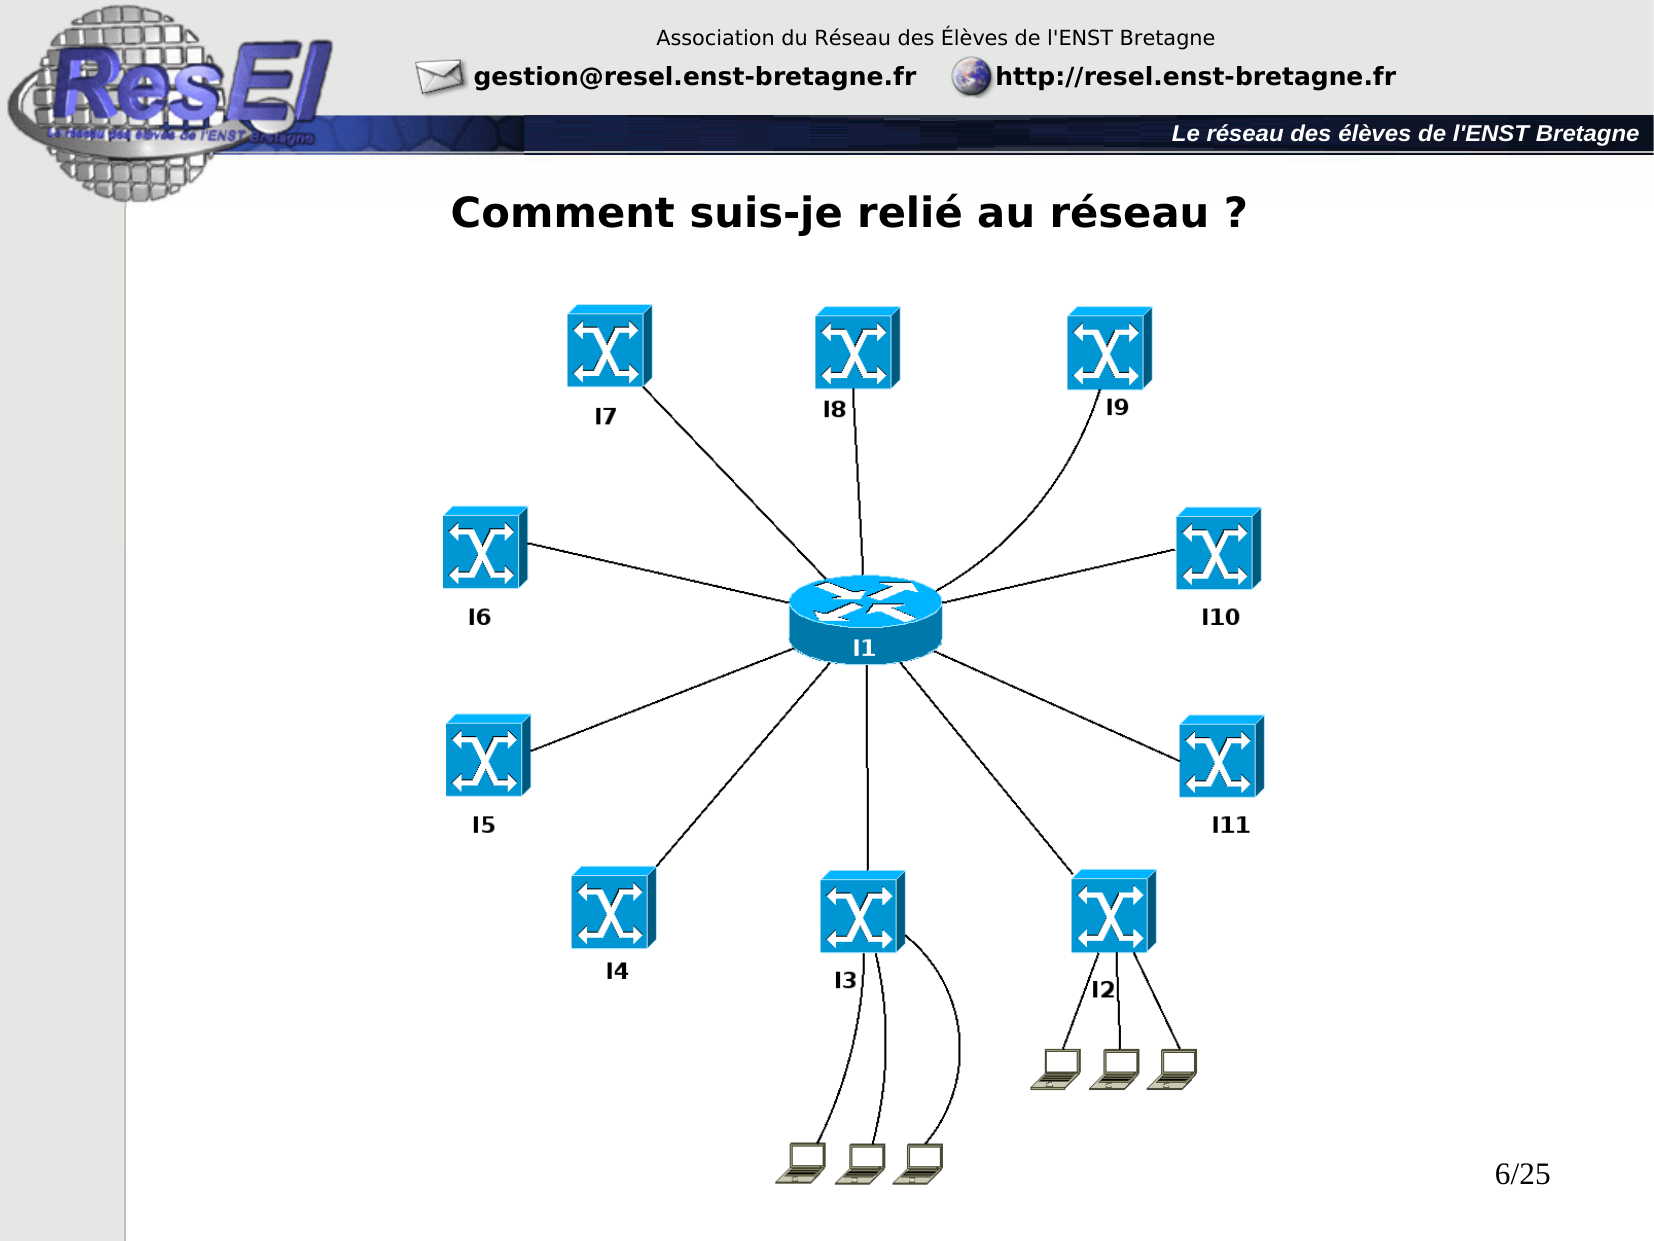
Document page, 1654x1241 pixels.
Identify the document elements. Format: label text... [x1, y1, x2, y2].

picture [443, 304, 1266, 1195]
picture [575, 323, 637, 381]
text_box Comment suis-je relié au réseau ? [450, 188, 1249, 238]
picture [0, 0, 1654, 1241]
picture [451, 525, 512, 582]
